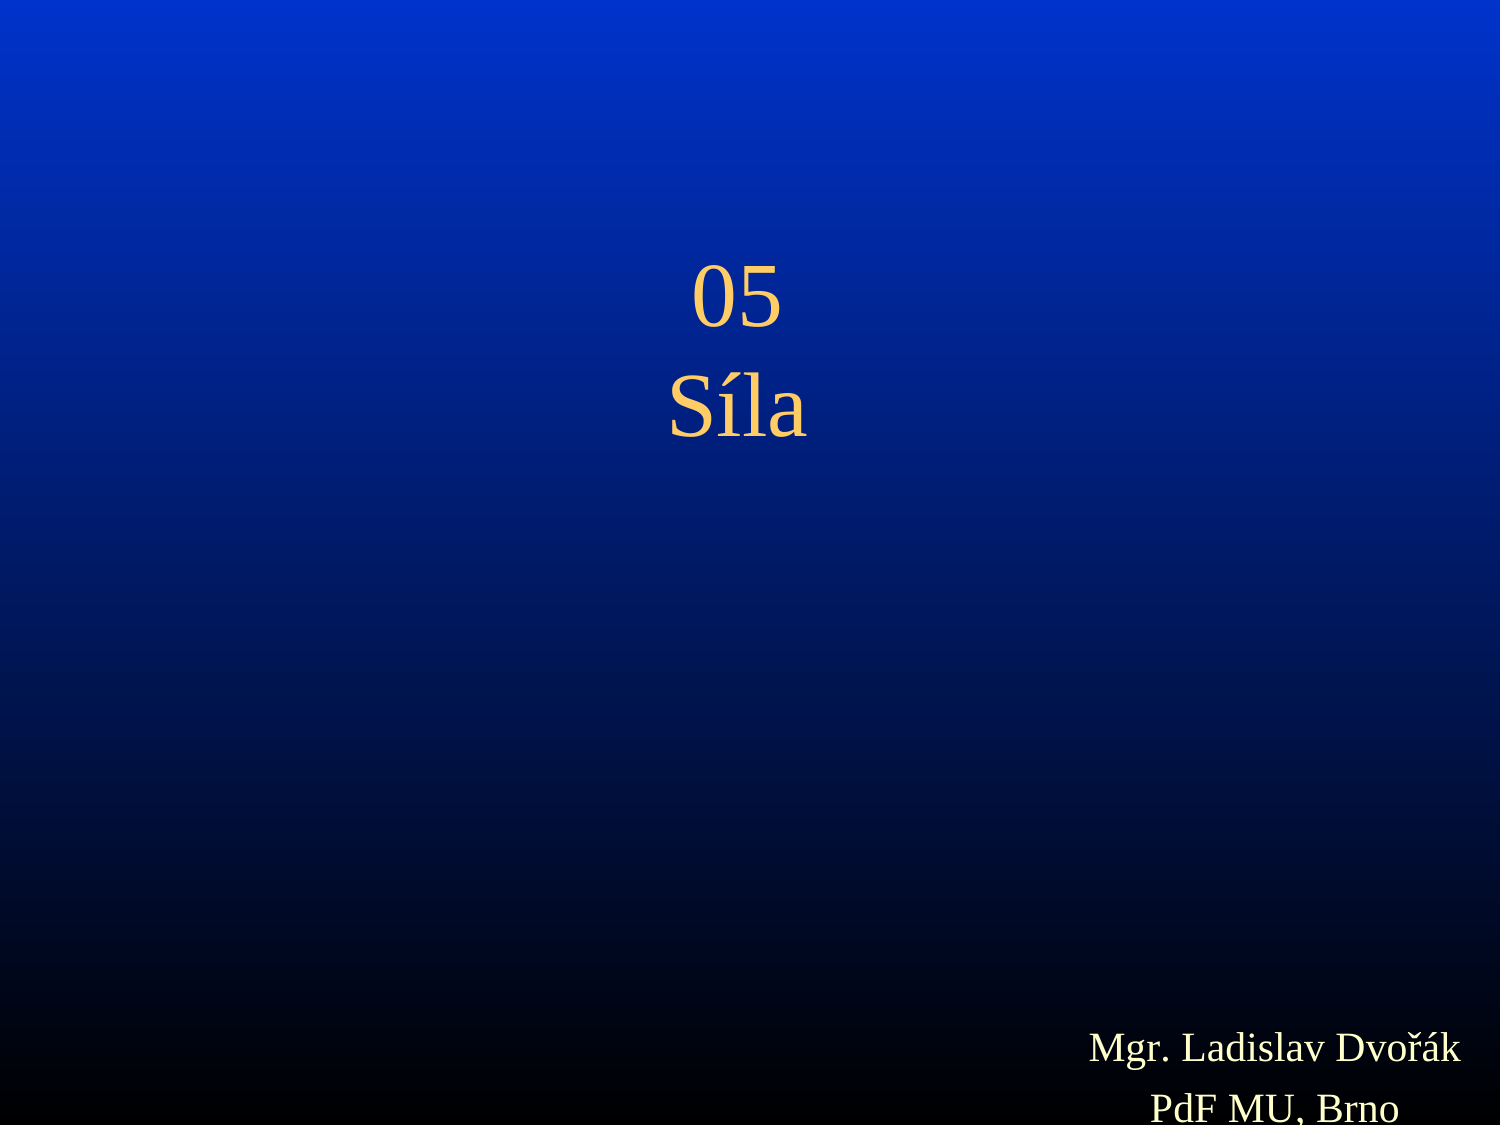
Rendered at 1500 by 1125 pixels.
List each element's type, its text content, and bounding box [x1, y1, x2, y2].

text_box Mgr. Ladislav Dvořák PdF MU, Brno [1050, 1012, 1500, 1125]
title 05 Síla [99, 227, 1375, 463]
